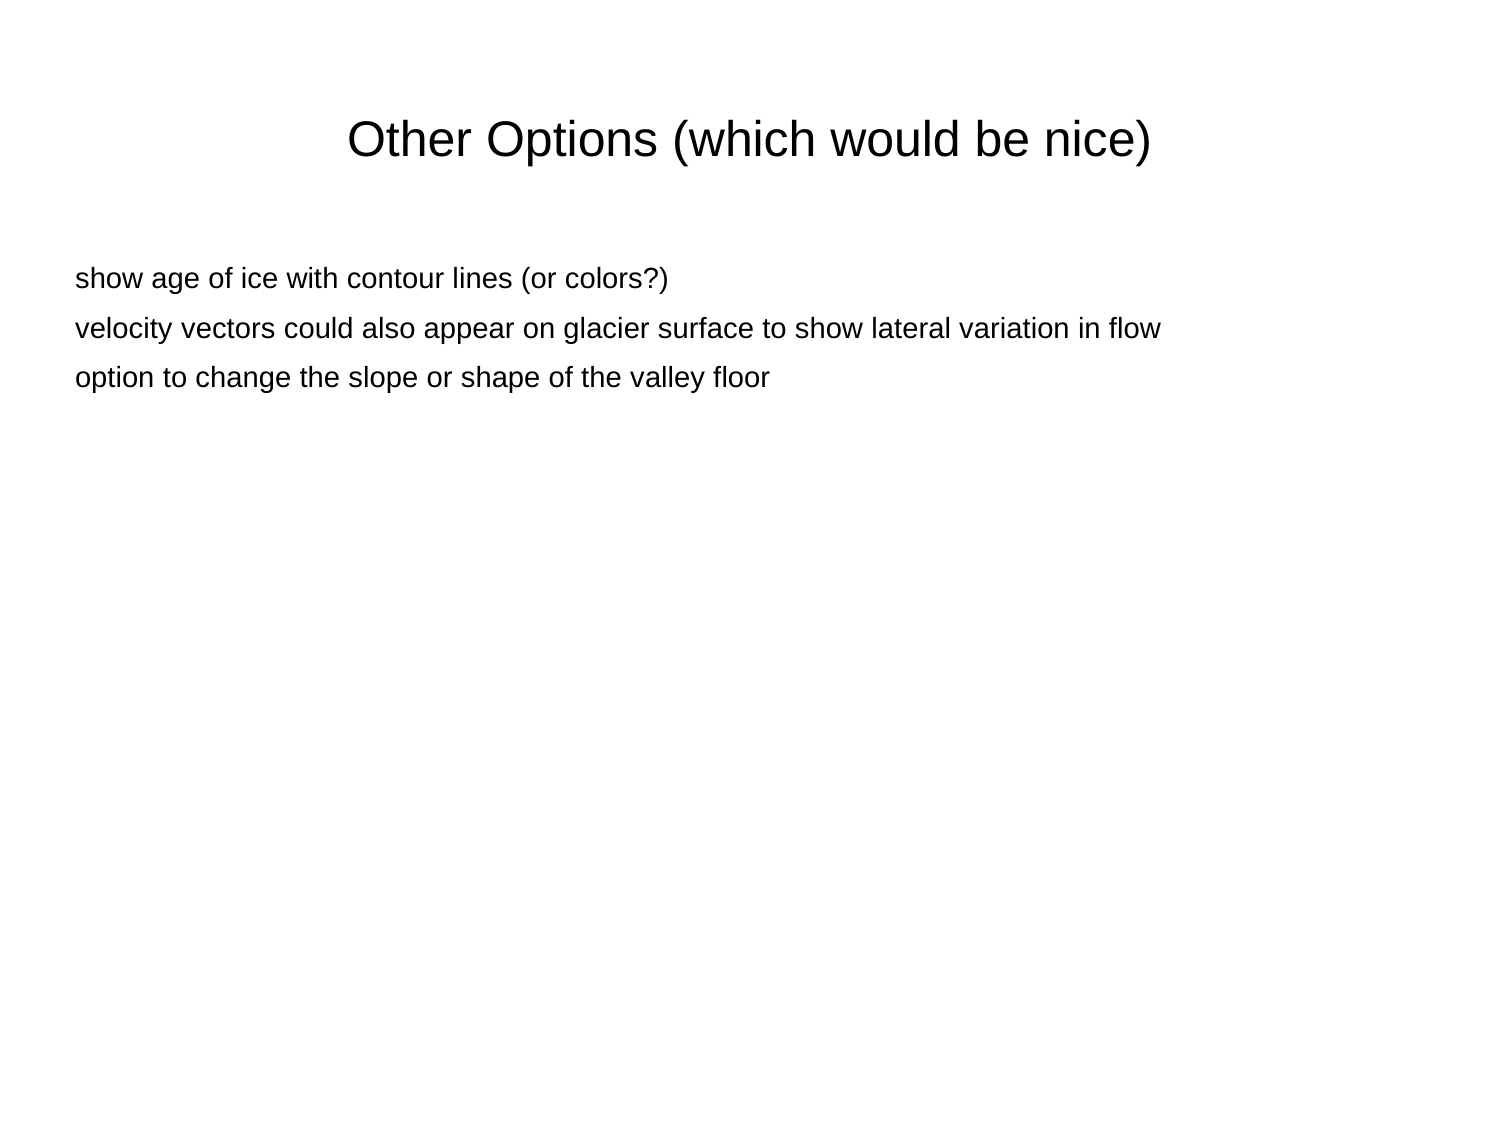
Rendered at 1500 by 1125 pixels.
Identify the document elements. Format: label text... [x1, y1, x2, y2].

title Other Options (which would be nice) [75, 52, 1426, 226]
list show age of ice with contour lines (or colors?) velocity vectors could also appear on glacier surface to show lateral variation in flow option to change the slope or shape of the valley floor [75, 262, 1426, 991]
